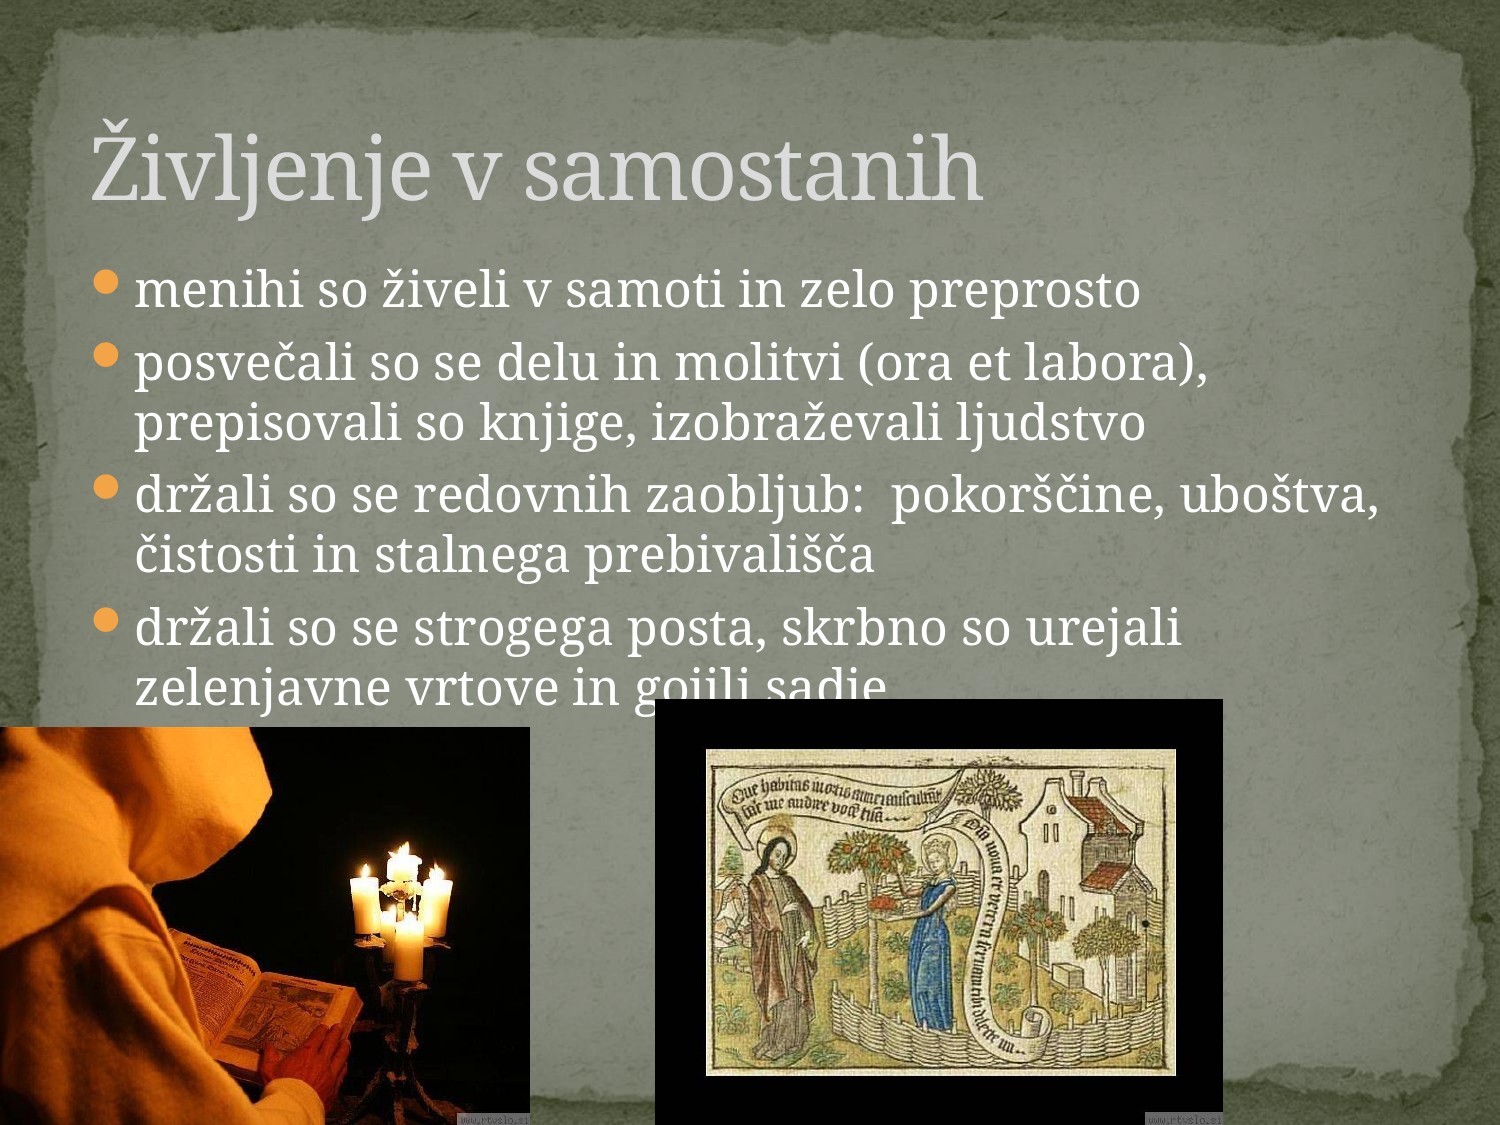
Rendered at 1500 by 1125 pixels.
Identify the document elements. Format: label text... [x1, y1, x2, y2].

list menihi so živeli v samoti in zelo preprosto posvečali so se delu in molitvi (ora et labora), prepisovali so knjige, izobraževali ljudstvo držali so se redovnih zaobljub: pokorščine, uboštva, čistosti in stalnega prebivališča držali so se strogega posta, skrbno so urejali zelenjavne vrtove in gojili sadje [75, 249, 1425, 1000]
picture [0, 0, 1500, 1125]
title Življenje v samostanih [75, 24, 1425, 225]
